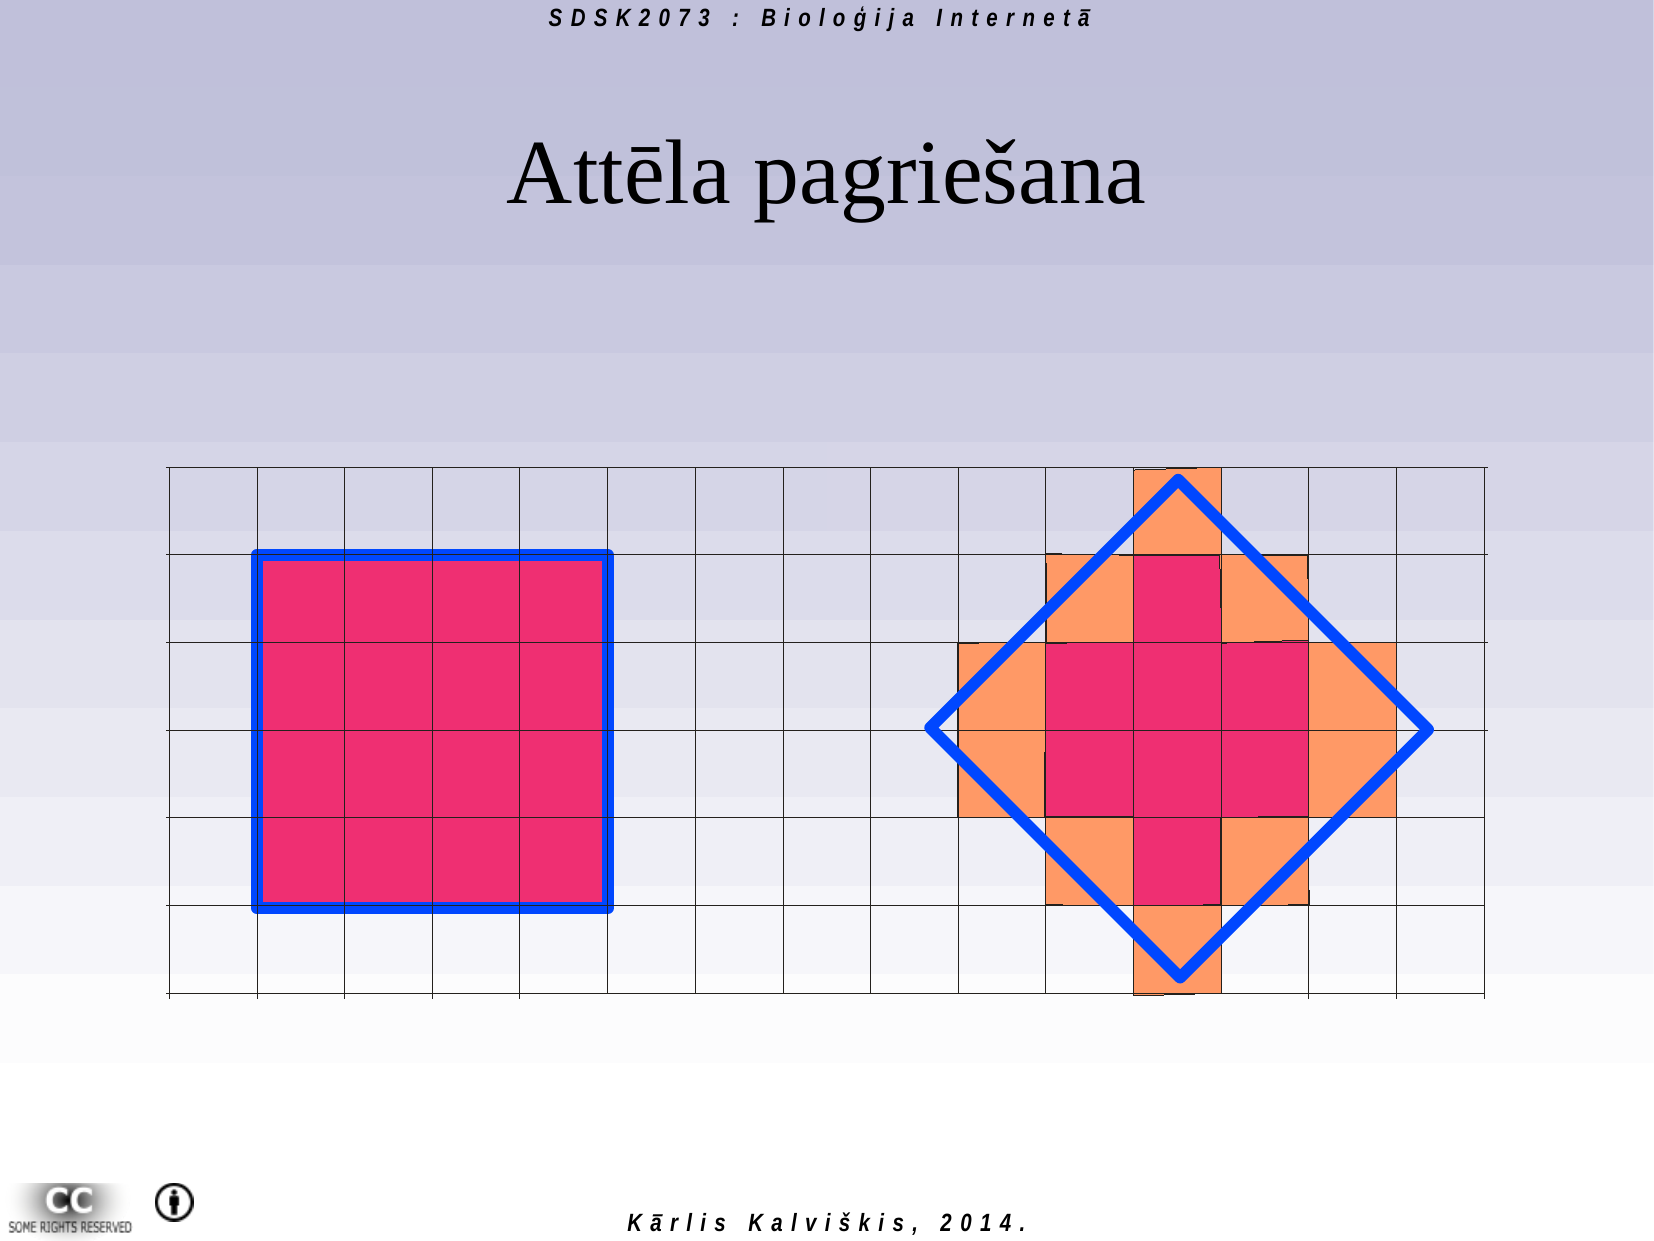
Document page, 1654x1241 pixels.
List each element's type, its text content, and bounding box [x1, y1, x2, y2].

text_box [959, 643, 1005, 689]
title Attēla pagriešana [29, 49, 1625, 296]
text_box [1351, 772, 1396, 817]
text_box [1351, 643, 1396, 688]
text_box [1222, 555, 1308, 642]
text_box [433, 555, 519, 642]
text_box [1134, 906, 1221, 968]
text_box [1134, 489, 1221, 554]
text_box [1134, 941, 1222, 993]
text_box [959, 643, 1045, 730]
text_box [1134, 731, 1221, 817]
text_box [520, 731, 607, 817]
text_box [1046, 853, 1098, 905]
text_box [1046, 818, 1133, 905]
text_box [1309, 731, 1396, 817]
text_box [345, 643, 432, 730]
text_box [433, 643, 519, 730]
text_box [520, 643, 607, 730]
text_box [345, 818, 432, 905]
text_box [258, 555, 344, 642]
text_box [433, 818, 519, 905]
text_box [1222, 731, 1308, 817]
text_box [1263, 860, 1308, 905]
text_box [1222, 643, 1308, 730]
picture [0, 0, 1654, 1241]
text_box [1263, 555, 1308, 600]
text_box [1046, 643, 1133, 730]
text_box [258, 818, 344, 905]
text_box [1046, 555, 1133, 642]
text_box [258, 643, 344, 730]
text_box [1134, 818, 1221, 905]
text_box [433, 731, 519, 817]
text_box [258, 731, 344, 817]
text_box [520, 818, 607, 905]
text_box [1134, 555, 1221, 642]
text_box [1309, 643, 1396, 730]
text_box [520, 555, 607, 642]
text_box [1134, 468, 1221, 514]
text_box [1222, 818, 1308, 905]
text_box [345, 555, 432, 642]
text_box [959, 731, 1045, 817]
text_box [959, 766, 1010, 817]
text_box [1046, 555, 1093, 602]
text_box [345, 731, 432, 817]
text_box [1134, 643, 1221, 730]
text_box [1046, 731, 1133, 817]
